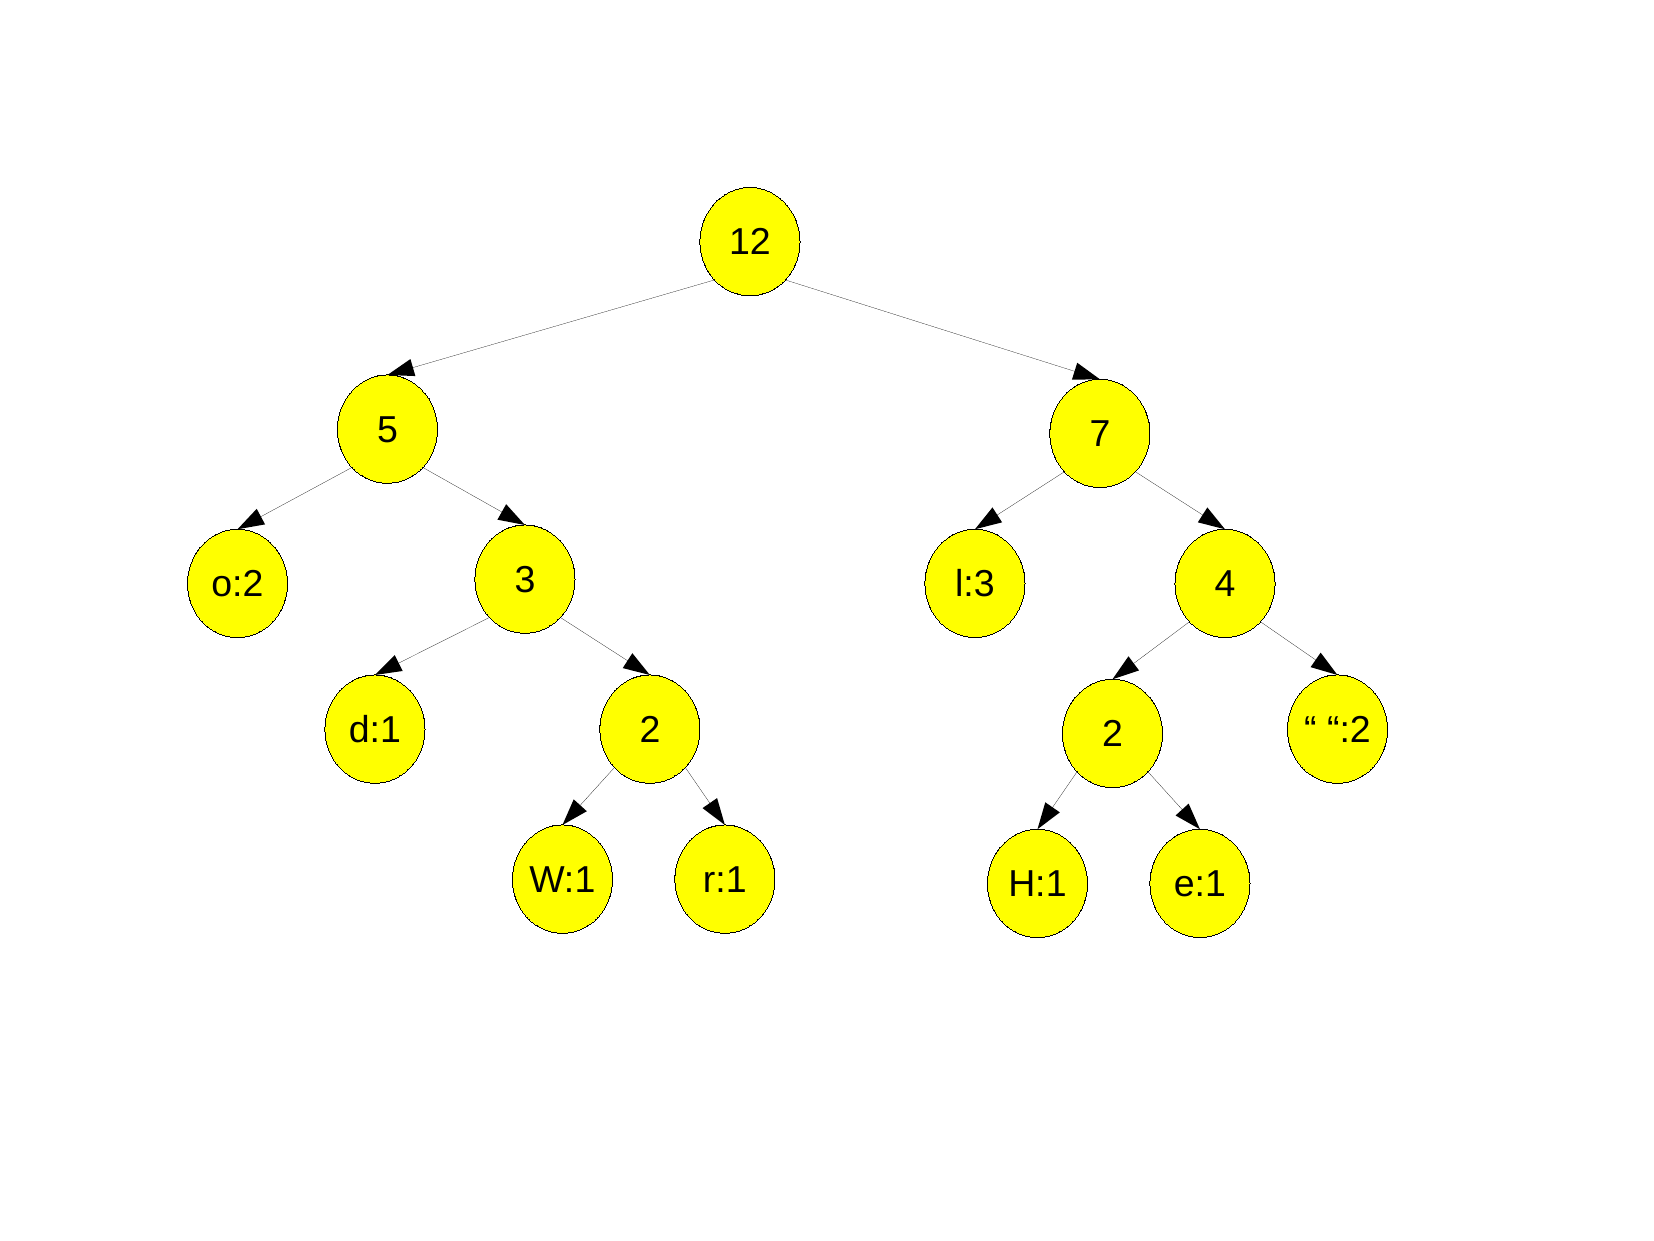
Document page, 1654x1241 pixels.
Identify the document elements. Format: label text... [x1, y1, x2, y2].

text_box 5 [337, 374, 438, 484]
text_box 2 [599, 674, 700, 784]
text_box d:1 [324, 674, 426, 784]
text_box 2 [1062, 679, 1163, 788]
text_box 7 [1049, 379, 1150, 488]
text_box 3 [474, 524, 576, 634]
text_box r:1 [674, 824, 775, 934]
text_box W:1 [512, 824, 613, 934]
text_box “ “:2 [1287, 674, 1388, 784]
text_box o:2 [187, 529, 288, 638]
text_box 12 [699, 187, 801, 296]
text_box e:1 [1149, 829, 1251, 938]
text_box H:1 [987, 829, 1088, 938]
text_box 4 [1174, 529, 1276, 638]
text_box l:3 [924, 529, 1026, 638]
